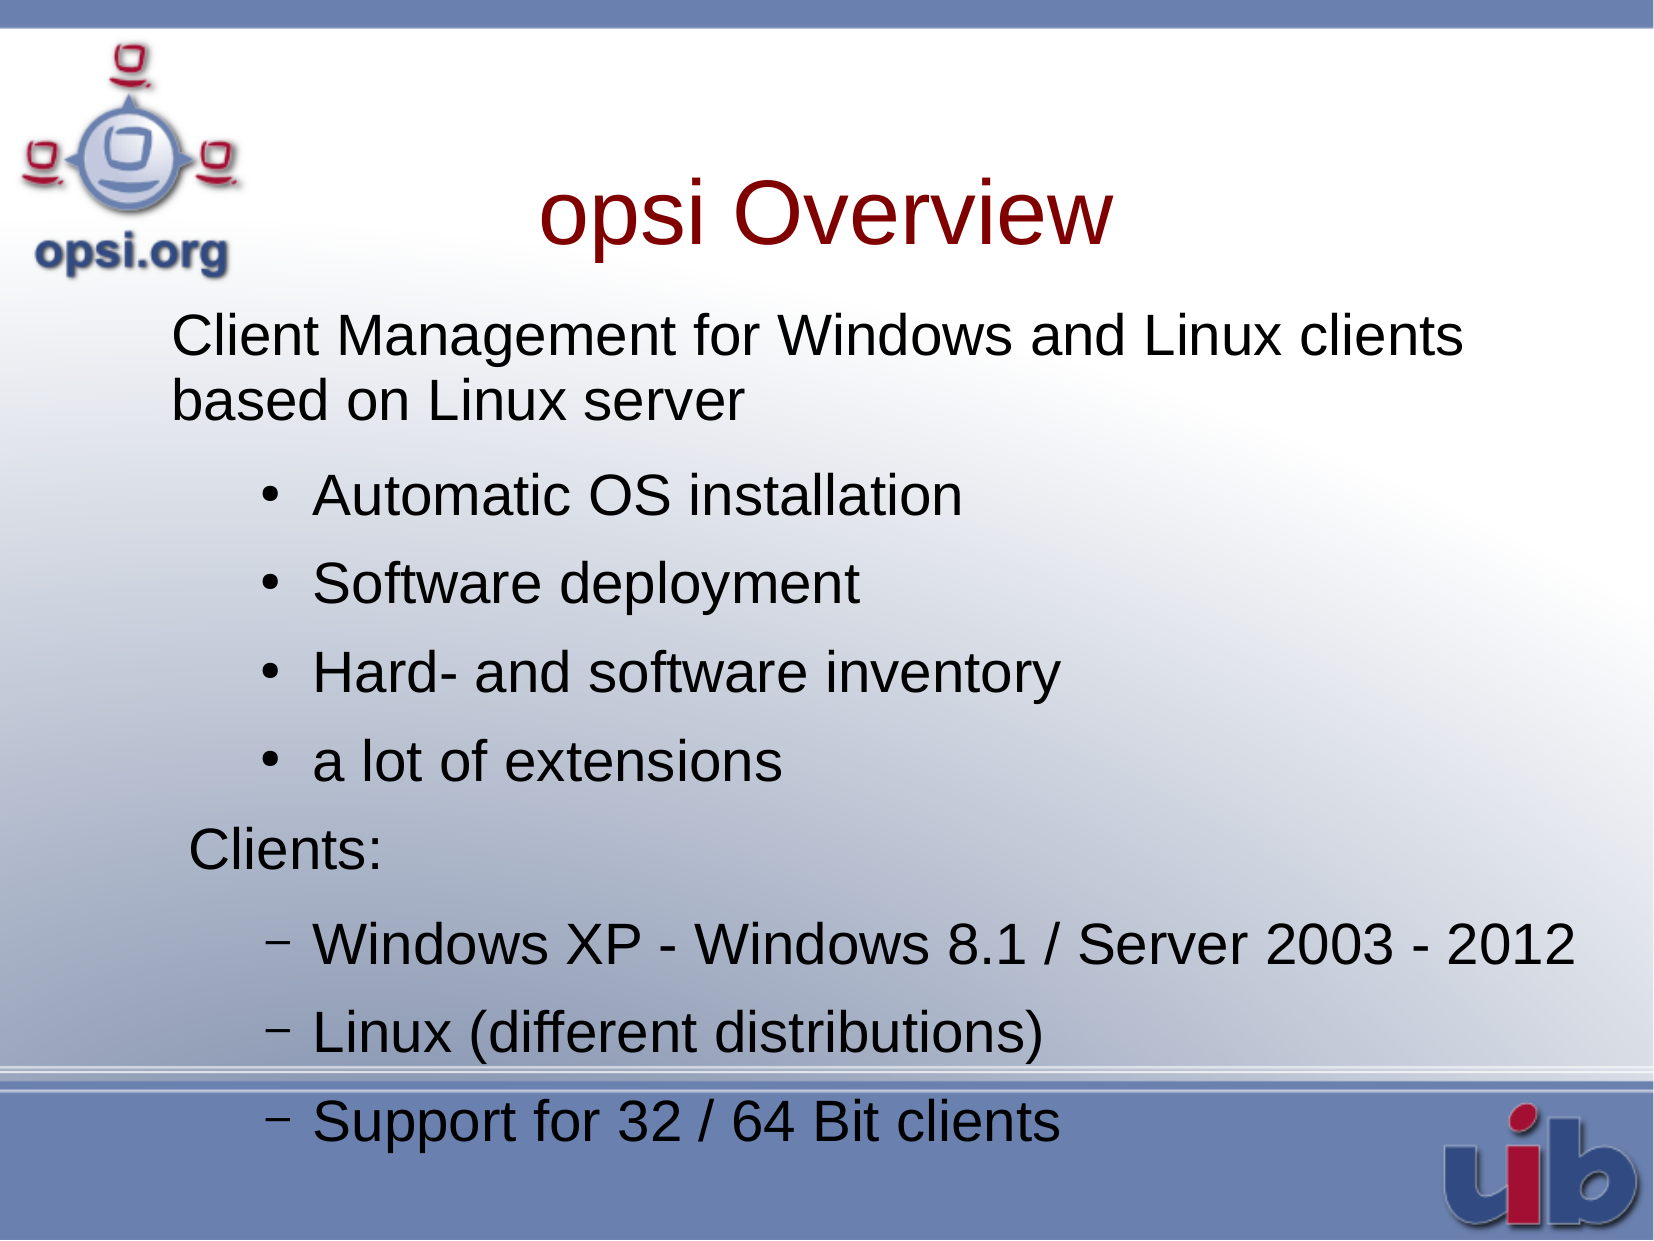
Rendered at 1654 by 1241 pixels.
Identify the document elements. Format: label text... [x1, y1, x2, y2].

picture [0, 0, 1654, 1241]
list Client Management for Windows and Linux clients based on Linux server Automatic OS installation Software deployment Hard- and software inventory a lot of extensions Clients: Windows XP - Windows 8.1 / Server 2003 - 2012 Linux (different distributions) Support for 32 / 64 Bit clients [171, 302, 1654, 1240]
title opsi Overview [118, 147, 1536, 278]
